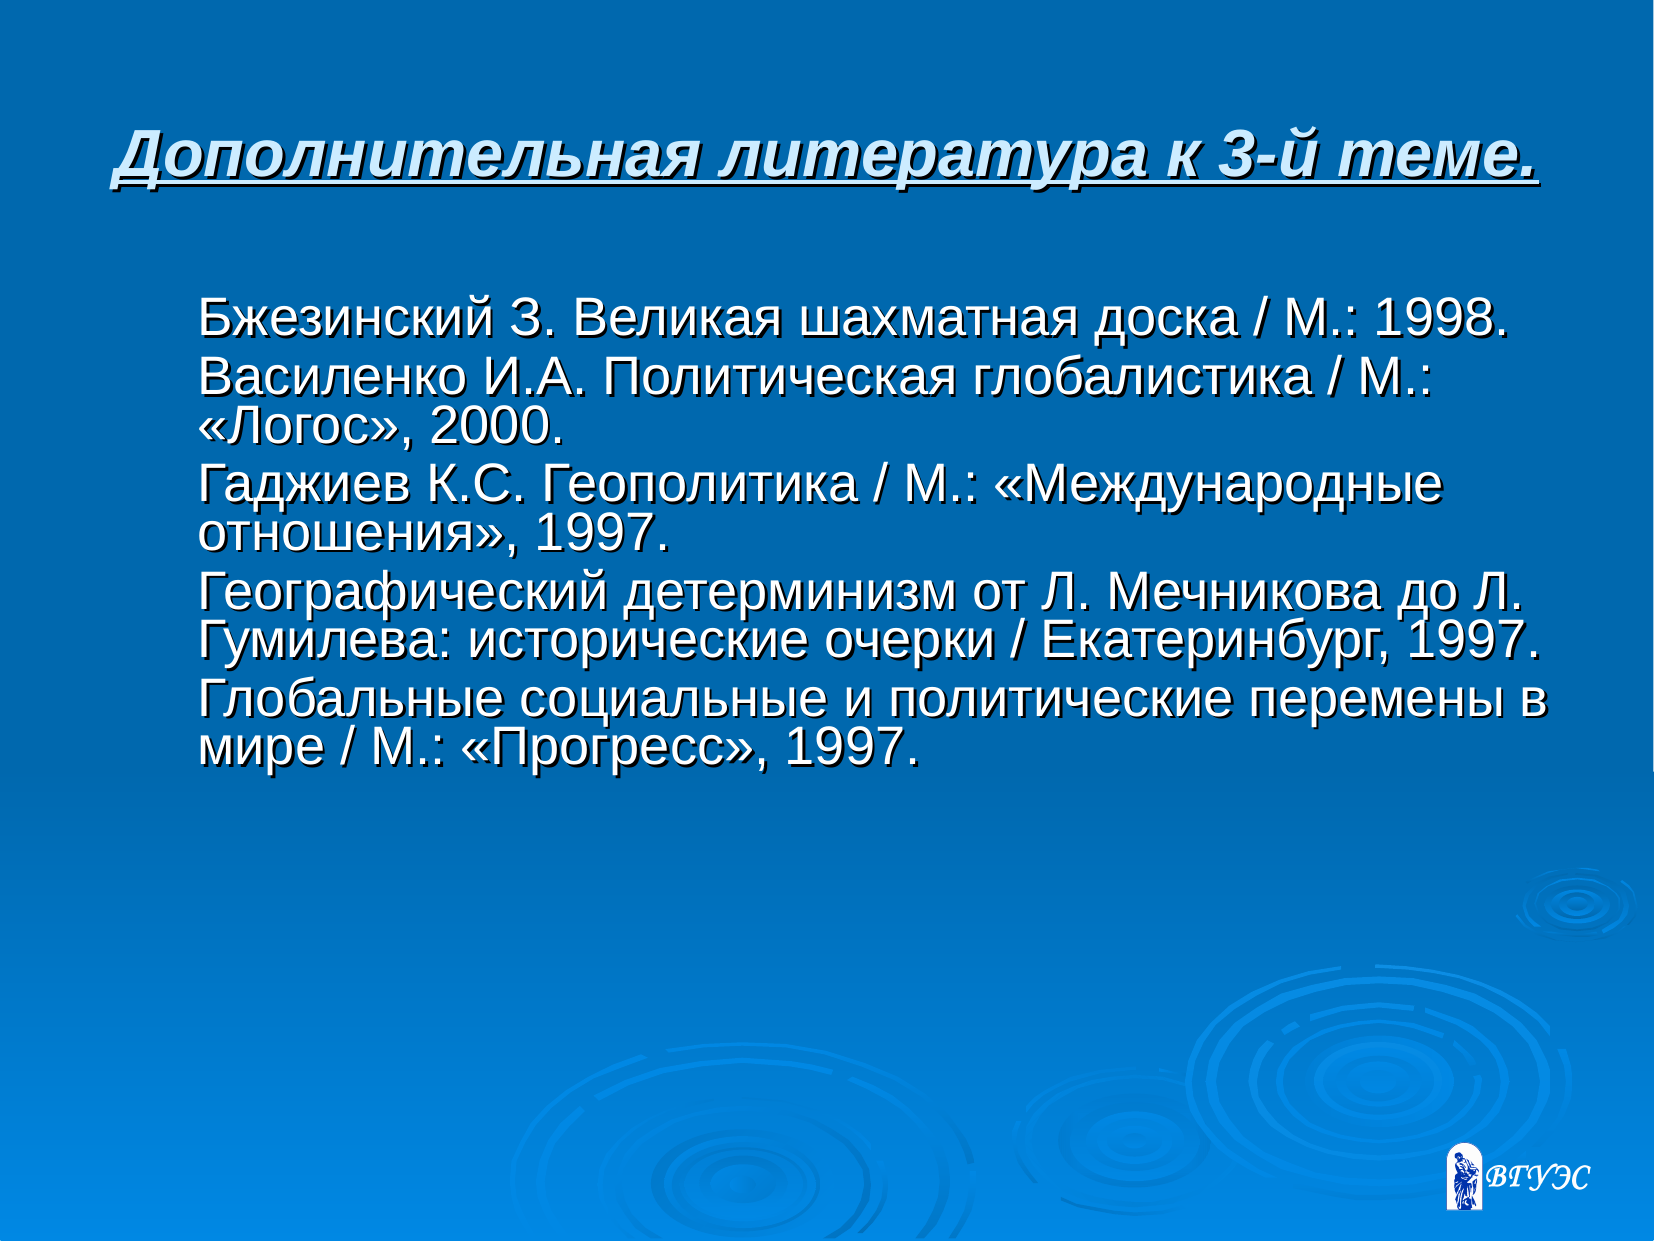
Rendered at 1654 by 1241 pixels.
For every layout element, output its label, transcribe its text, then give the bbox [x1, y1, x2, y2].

list Бжезинский З. Великая шахматная доска / М.: 1998. Василенко И.А. Политическая глобалистика / М.: «Логос», 2000. Гаджиев К.С. Геополитика / М.: «Международные отношения», 1997. Географический детерминизм от Л. Мечникова до Л. Гумилева: исторические очерки / Екатеринбург, 1997. Глобальные социальные и политические перемены в мире / М.: «Прогресс», 1997. [82, 289, 1571, 1108]
title Дополнительная литература к 3-й теме. [82, 50, 1571, 257]
picture [1446, 1142, 1592, 1211]
